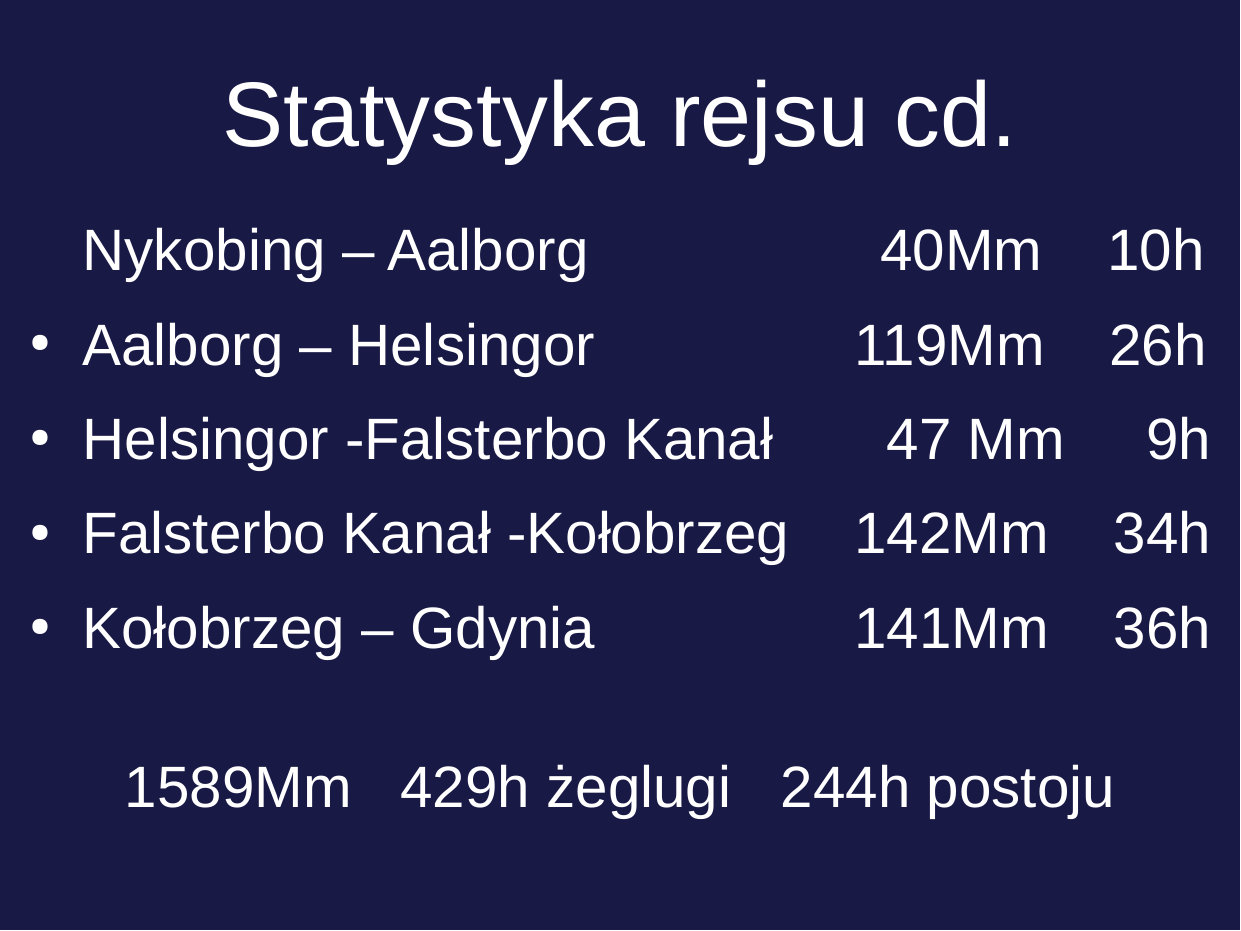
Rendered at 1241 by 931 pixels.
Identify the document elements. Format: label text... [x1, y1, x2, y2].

text_box 1589Mm 429h żeglugi 244h postoju [87, 747, 1154, 828]
list Nykobing – Aalborg 40Mm 10h Aalborg – Helsingor 119Mm 26h Helsingor -Falsterbo Kanał 47 Mm 9h Falsterbo Kanał -Kołobrzeg 142Mm 34h Kołobrzeg – Gdynia 141Mm 36h [11, 217, 1229, 758]
title Statystyka rejsu cd. [0, 37, 1241, 193]
